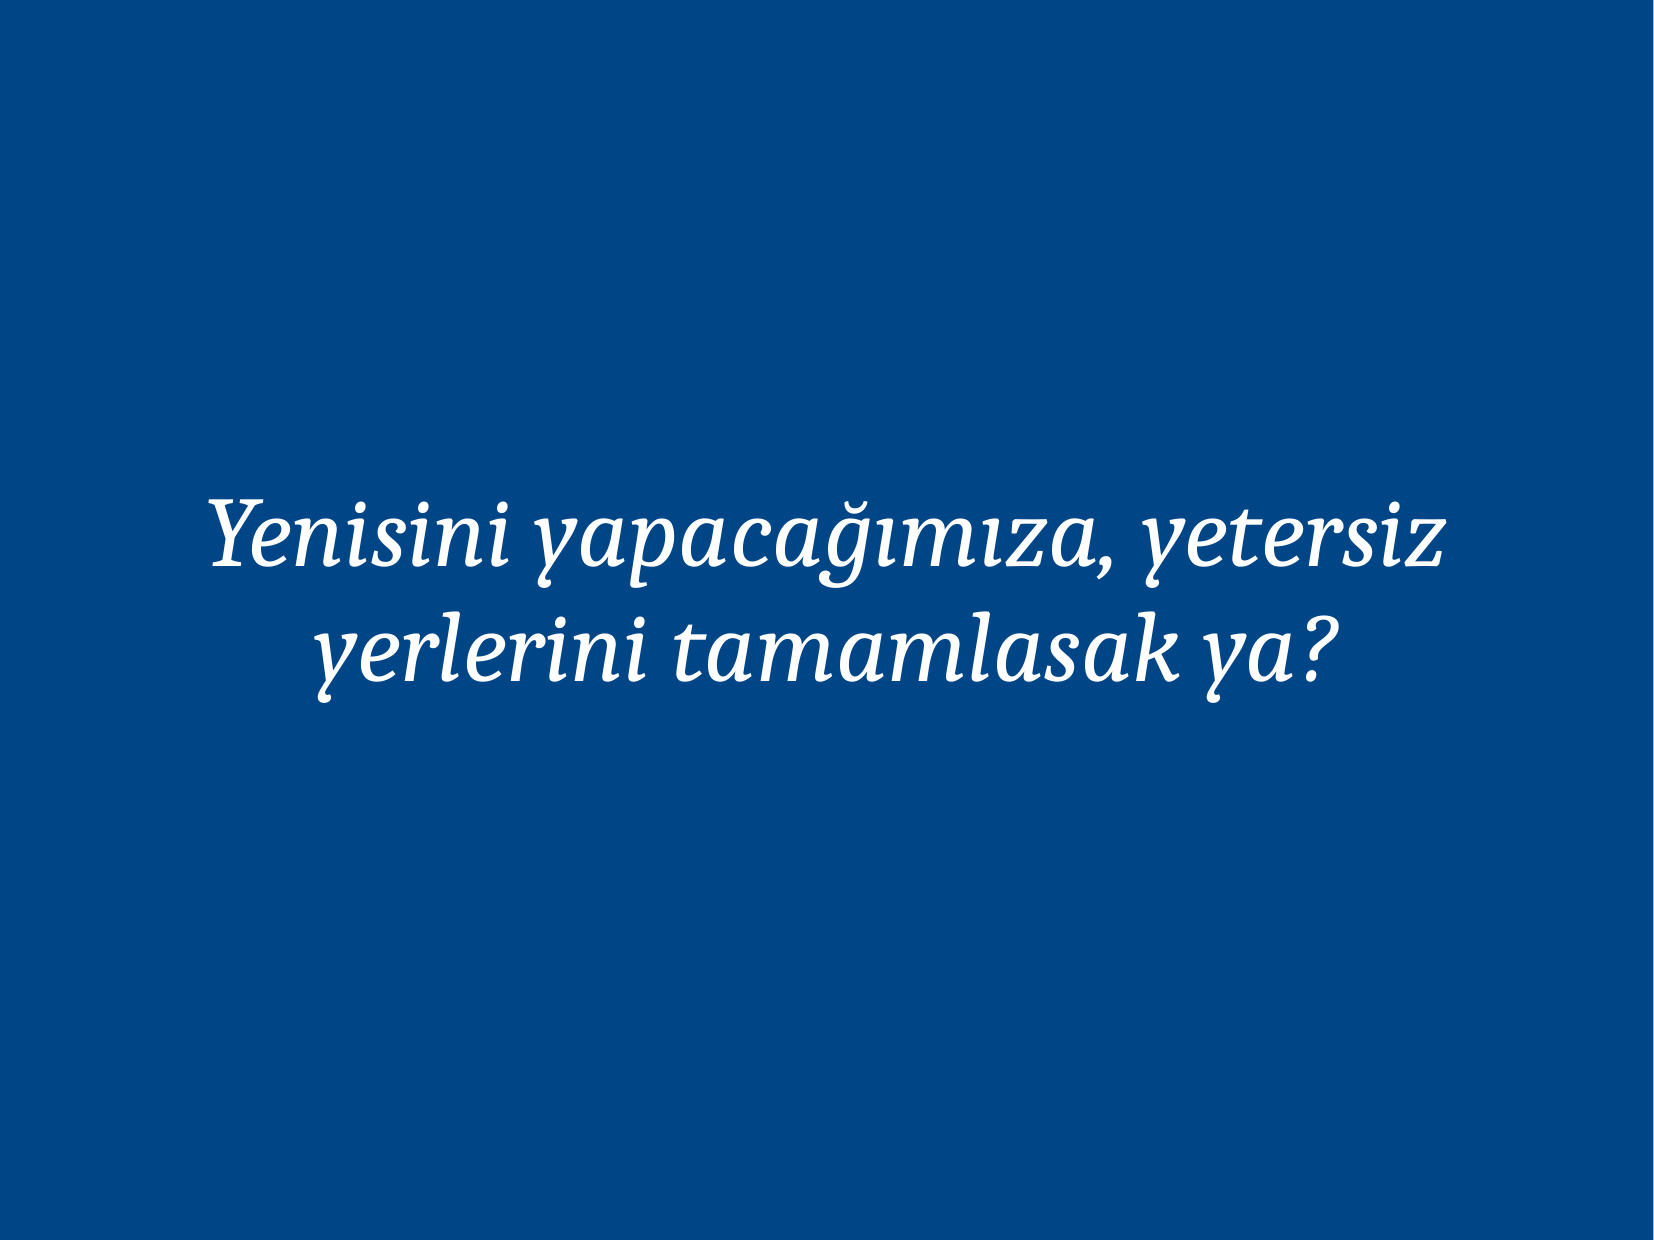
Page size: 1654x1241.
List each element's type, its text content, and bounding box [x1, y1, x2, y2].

title Yenisini yapacağımıza, yetersiz yerlerini tamamlasak ya? [82, 179, 1571, 1004]
